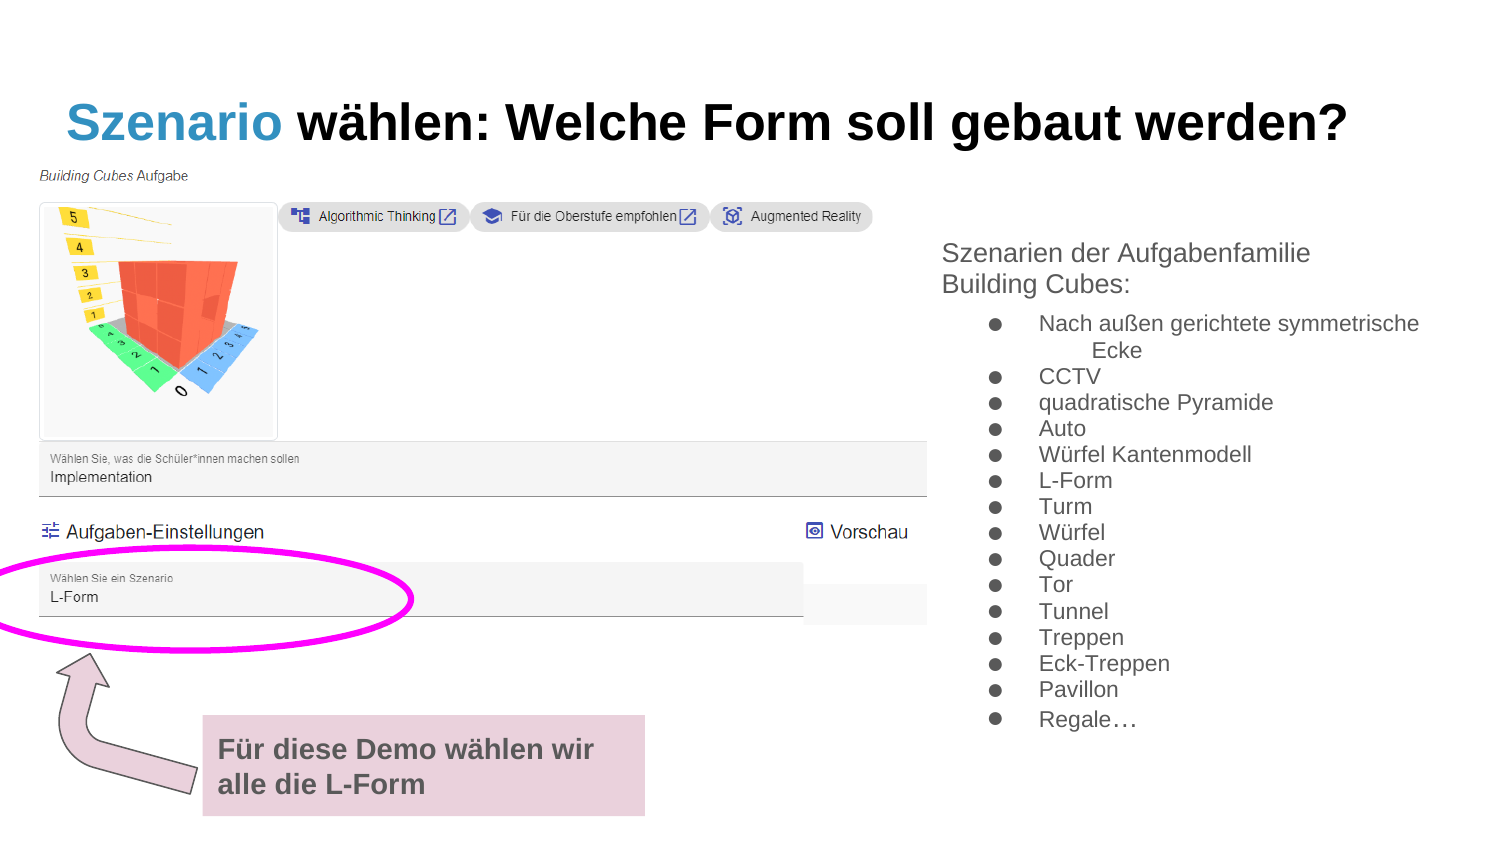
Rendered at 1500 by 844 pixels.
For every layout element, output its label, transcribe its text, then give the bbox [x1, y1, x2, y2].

title Szenario wählen: Welche Form soll gebaut werden? [51, 72, 1449, 167]
list Szenarien der Aufgabenfamilie Building Cubes: Nach außen gerichtete symmetrische Ecke CCTV quadratische Pyramide Auto Würfel Kantenmodell L-Form Turm Würfel Quader Tor Tunnel Treppen Eck-Treppen Pavillon Regale… [926, 222, 1492, 844]
text_box Für diese Demo wählen wir alle die L-Form [202, 715, 645, 817]
picture [35, 166, 927, 625]
text_box [56, 653, 198, 795]
picture [35, 551, 407, 625]
